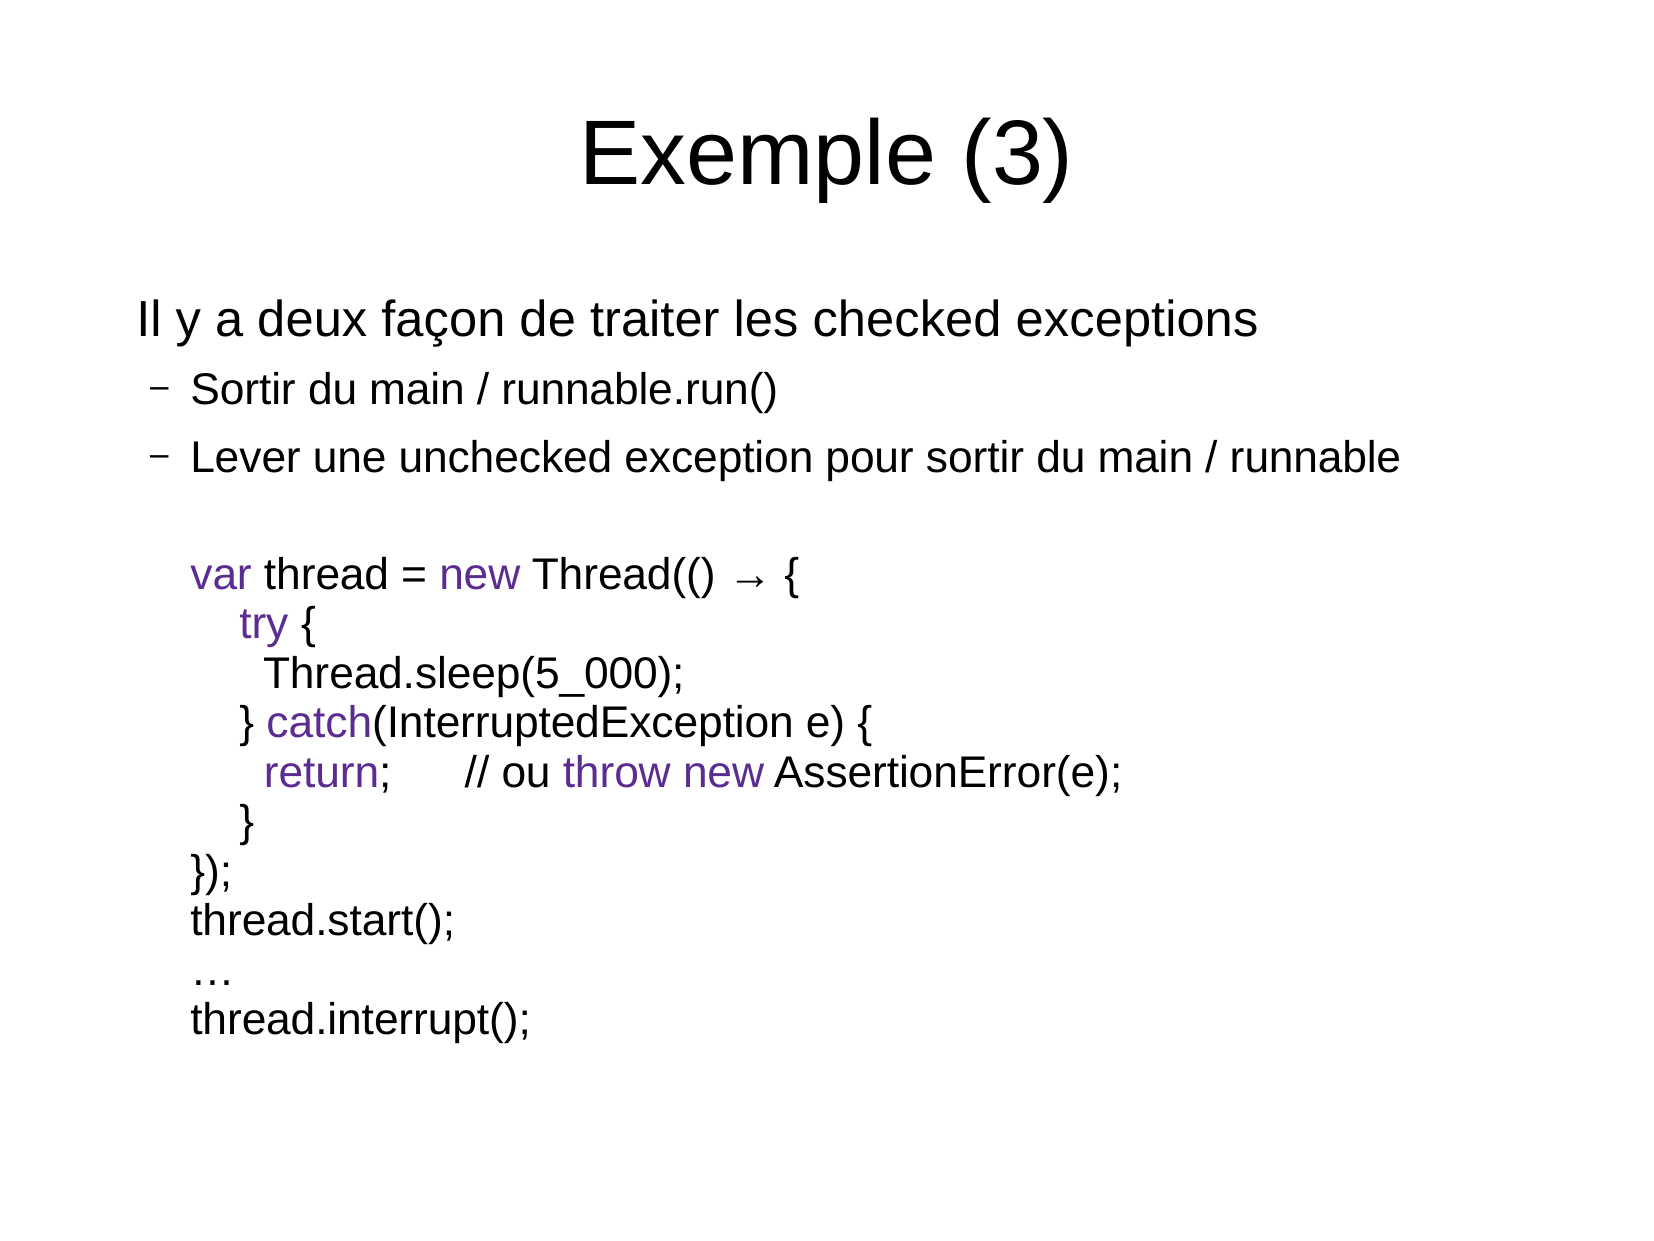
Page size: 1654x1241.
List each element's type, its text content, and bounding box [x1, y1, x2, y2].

title Exemple (3) [82, 49, 1571, 257]
list Il y a deux façon de traiter les checked exceptions Sortir du main / runnable.run() Lever une unchecked exception pour sortir du main / runnable var thread = new Thread(() → { try { Thread.sleep(5_000); } catch(InterruptedException e) { return; // ou throw new AssertionError(e); } }); thread.start(); … thread.interrupt(); [82, 290, 1571, 1051]
